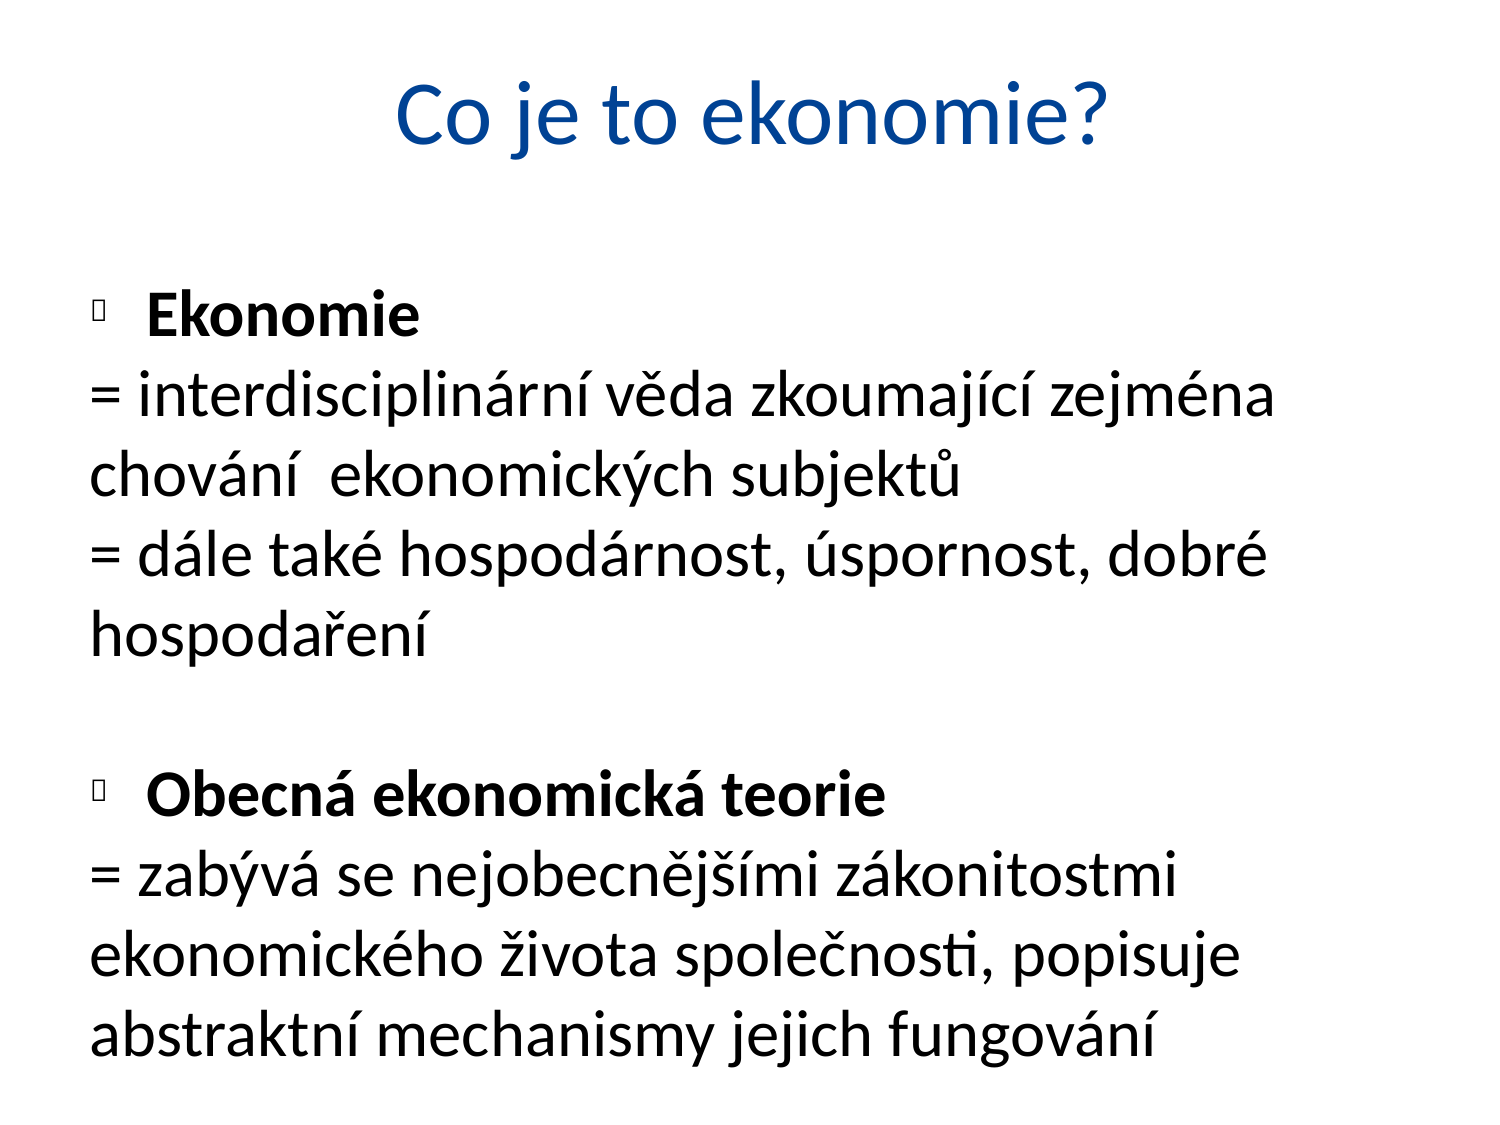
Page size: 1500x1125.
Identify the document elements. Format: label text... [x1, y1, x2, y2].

title Co je to ekonomie? [75, 45, 1425, 233]
list Ekonomie = interdisciplinární věda zkoumající zejména chování ekonomických subjektů = dále také hospodárnost, úspornost, dobré hospodaření Obecná ekonomická teorie = zabývá se nejobecnějšími zákonitostmi ekonomického života společnosti, popisuje abstraktní mechanismy jejich fungování [75, 262, 1425, 1005]
